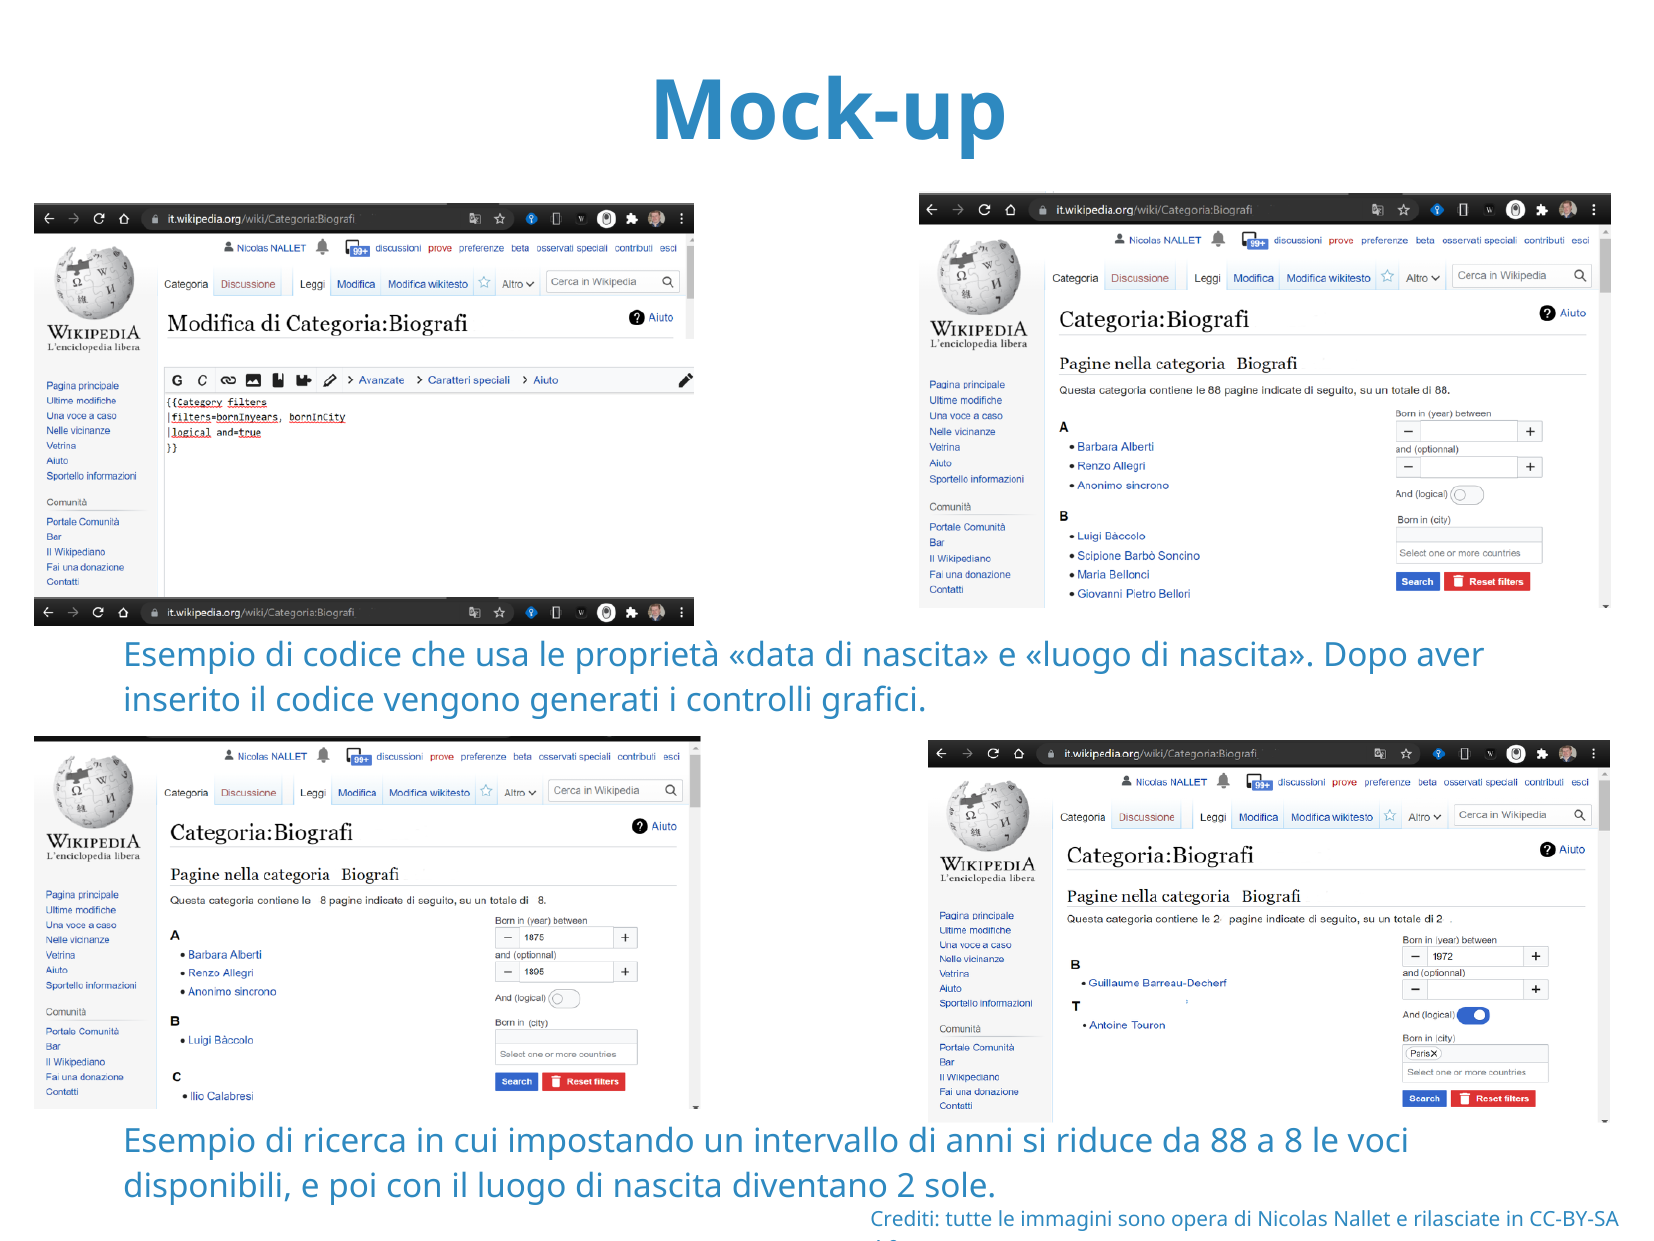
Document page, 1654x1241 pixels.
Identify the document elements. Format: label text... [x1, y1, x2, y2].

picture [928, 740, 1612, 1123]
picture [34, 201, 694, 626]
picture [919, 191, 1612, 610]
text_box Mock-up [108, 43, 1550, 193]
text_box Esempio di codice che usa le proprietà «data di nascita» e «luogo di nascita». Dopo aver inserito il codice vengono generati i controlli grafici. [108, 623, 1603, 728]
text_box Crediti: tutte le immagini sono opera di Nicolas Nallet e rilasciate in CC-BY-SA 4.0 [855, 1197, 1654, 1241]
text_box Esempio di ricerca in cui impostando un intervallo di anni si riduce da 88 a 8 le voci disponibili, e poi con il luogo di nascita diventano 2 sole. [108, 1109, 1603, 1215]
picture [34, 736, 701, 1115]
